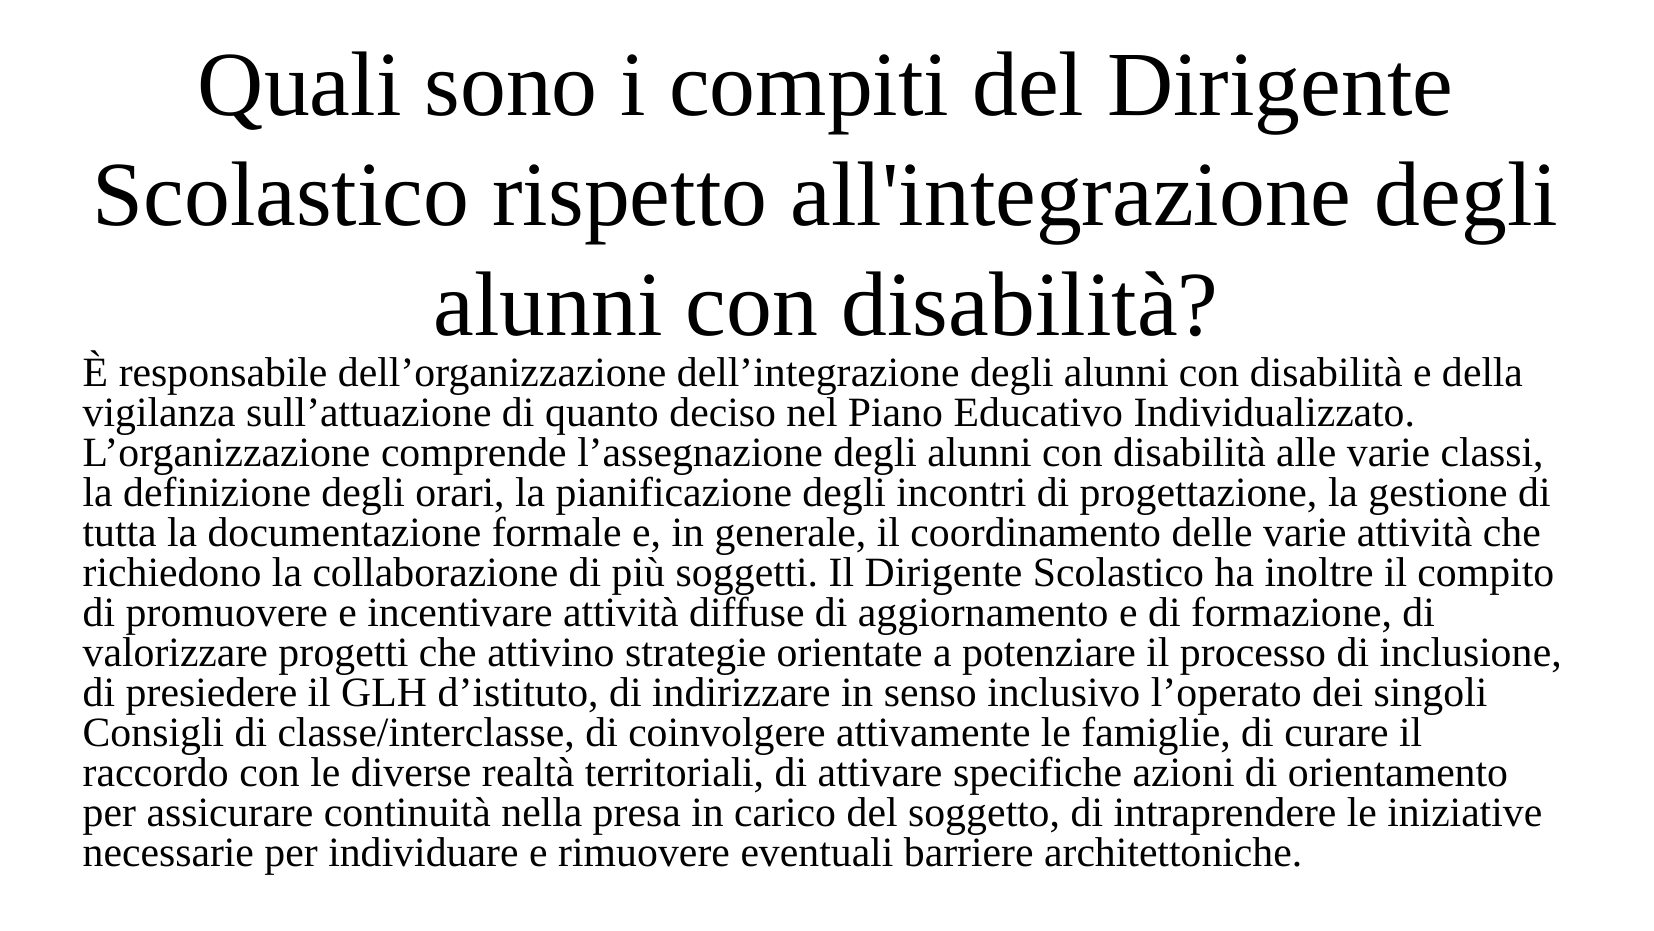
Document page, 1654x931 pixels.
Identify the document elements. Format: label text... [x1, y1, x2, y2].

title Quali sono i compiti del Dirigente Scolastico rispetto all'integrazione degli alunni con disabilità? [82, 23, 1571, 329]
list È responsabile dell’organizzazione dell’integrazione degli alunni con disabilità e della vigilanza sull’attuazione di quanto deciso nel Piano Educativo Individualizzato. L’organizzazione comprende l’assegnazione degli alunni con disabilità alle varie classi, la definizione degli orari, la pianificazione degli incontri di progettazione, la gestione di tutta la documentazione formale e, in generale, il coordinamento delle varie attività che richiedono la collaborazione di più soggetti. Il Dirigente Scolastico ha inoltre il compito di promuovere e incentivare attività diffuse di aggiornamento e di formazione, di valorizzare progetti che attivino strategie orientate a potenziare il processo di inclusione, di presiedere il GLH d’istituto, di indirizzare in senso inclusivo l’operato dei singoli Consigli di classe/interclasse, di coinvolgere attivamente le famiglie, di curare il raccordo con le diverse realtà territoriali, di attivare specifiche azioni di orientamento per assicurare continuità nella presa in carico del soggetto, di intraprendere le iniziative necessarie per individuare e rimuovere eventuali barriere architettoniche. [82, 354, 1571, 894]
